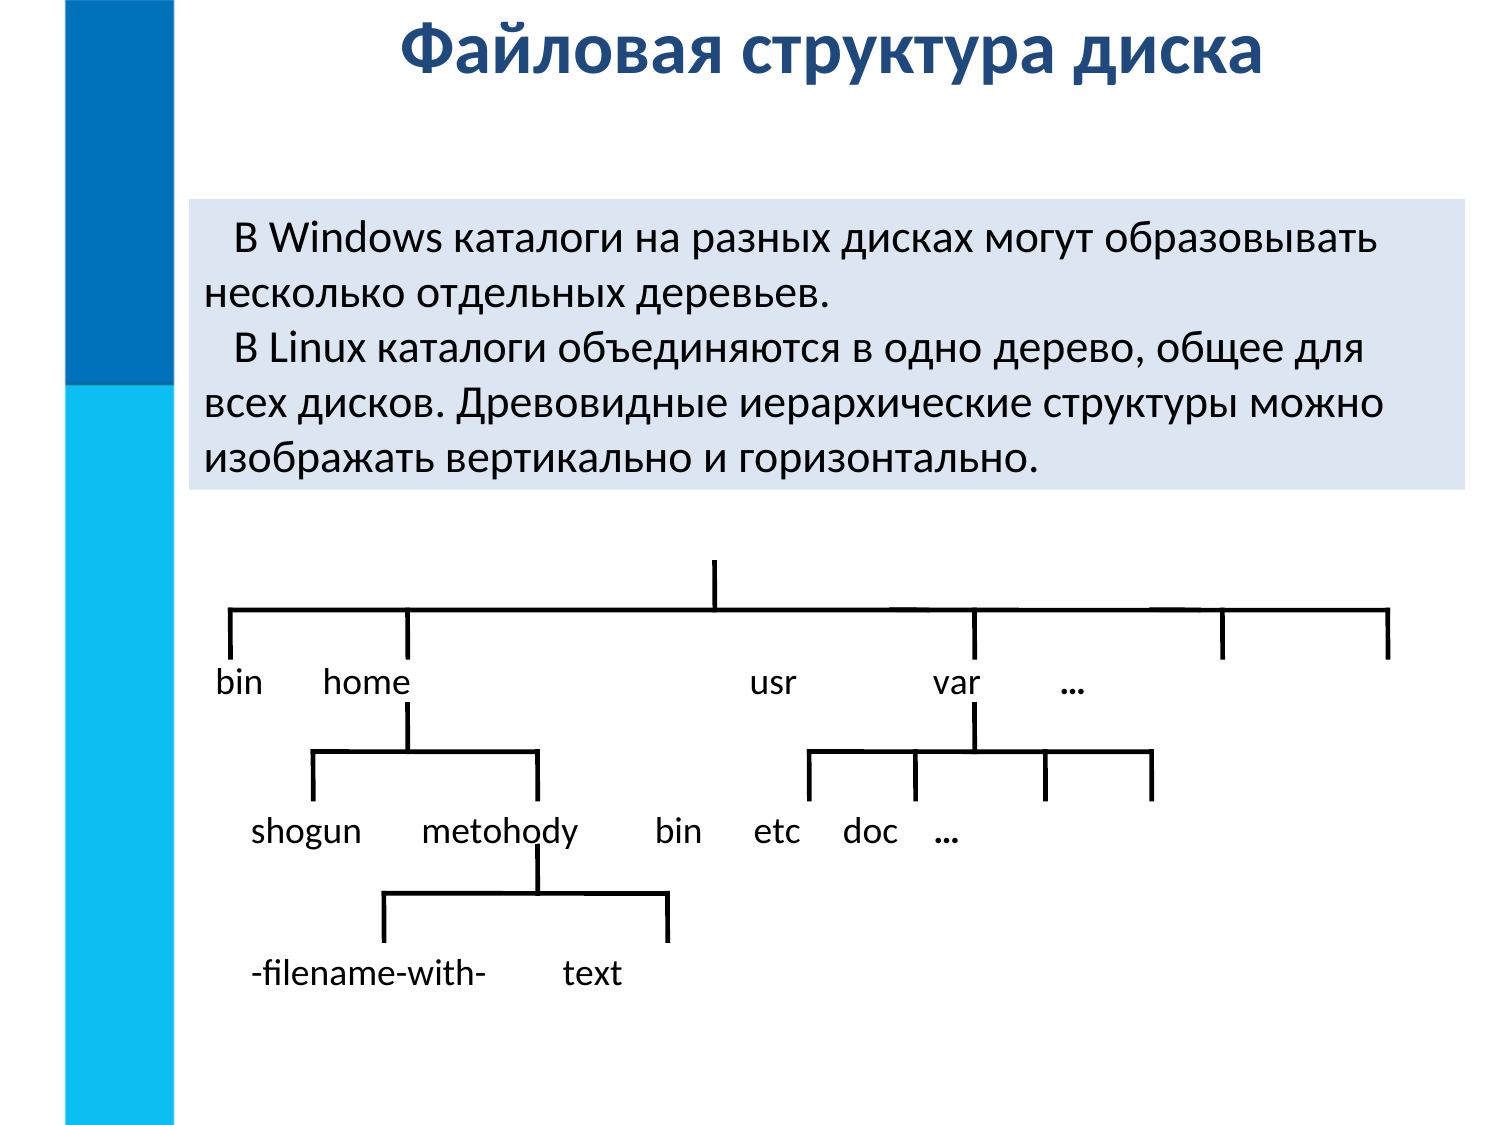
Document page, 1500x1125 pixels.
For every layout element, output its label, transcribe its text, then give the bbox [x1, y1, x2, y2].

text_box -filename-with- text [236, 940, 786, 1002]
picture [0, 0, 1500, 1125]
text_box shogun metohody bin etc doc … [236, 798, 1365, 860]
text_box bin home usr var … [200, 649, 1499, 710]
text_box В Windows каталоги на разных дисках могут образовывать несколько отдельных деревьев. В Linux каталоги объединяются в одно дерево, общее для всех дисков. Древовидные иерархические структуры можно изображать вертикально и горизонтально. [189, 199, 1465, 490]
text_box Файловая структура диска [183, 0, 1500, 104]
